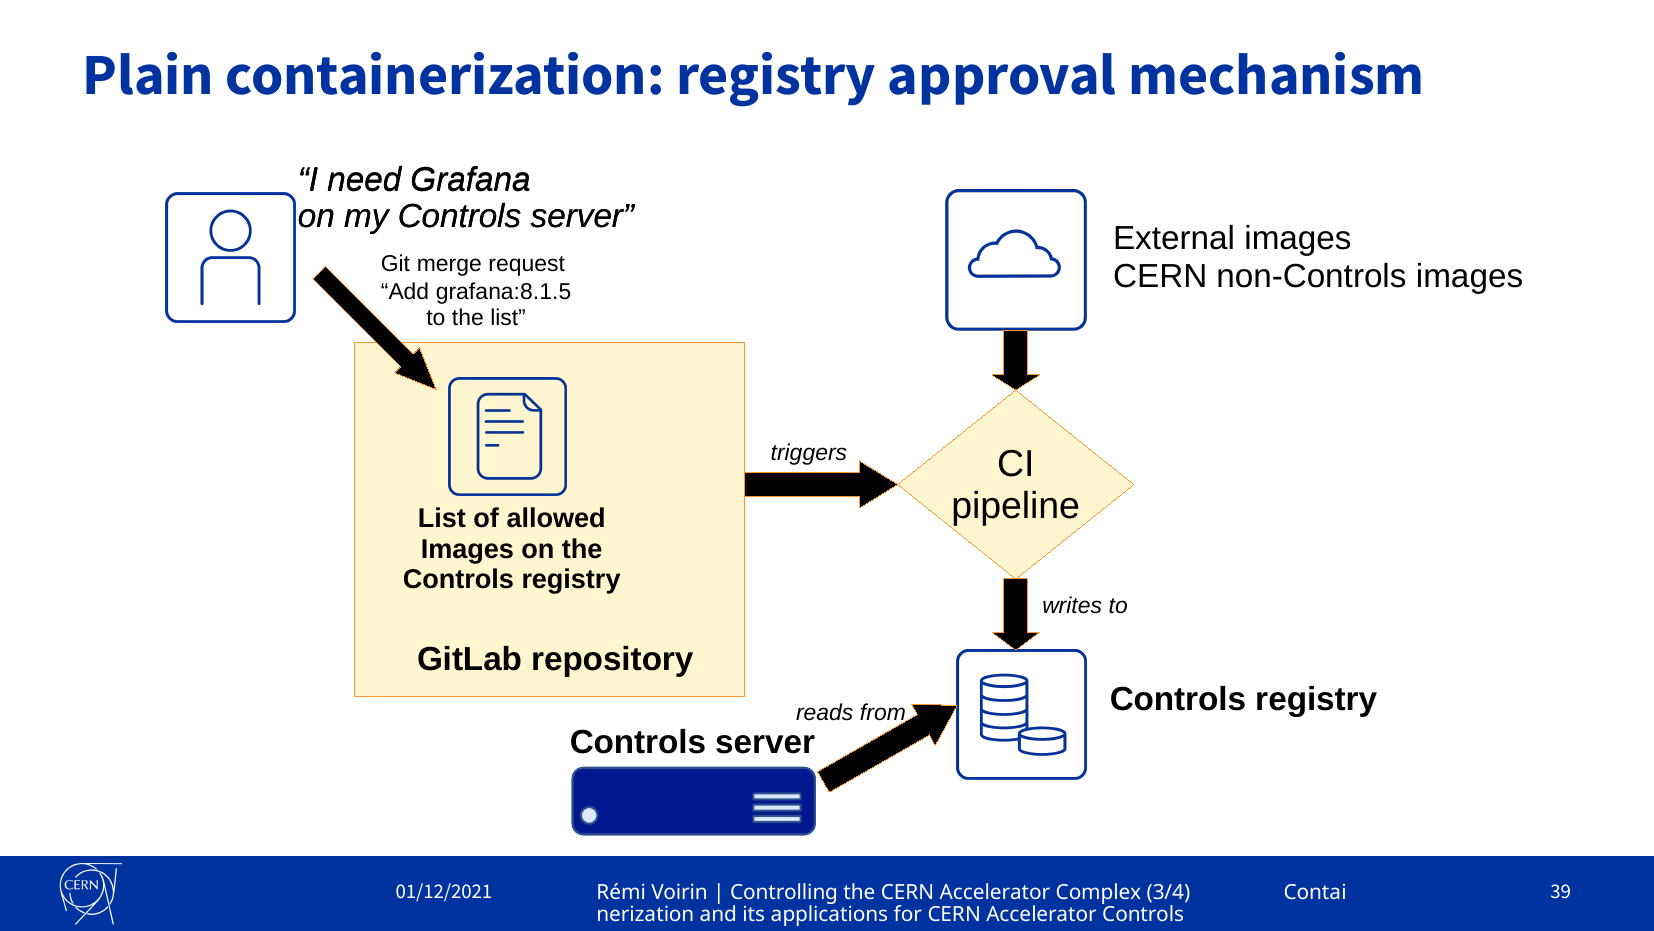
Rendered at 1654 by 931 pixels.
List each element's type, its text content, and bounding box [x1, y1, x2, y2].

text_box reads from [781, 691, 922, 733]
text_box CI pipeline [898, 390, 1134, 578]
picture [56, 859, 127, 928]
text_box Controls server [555, 715, 831, 768]
text_box [572, 768, 815, 835]
text_box Controls registry [1095, 673, 1393, 726]
text_box Git merge request [366, 243, 581, 284]
title Plain containerization: registry approval mechanism [82, 37, 1571, 193]
text_box External images CERN non-Controls images [1098, 212, 1539, 302]
text_box triggers [755, 432, 863, 473]
text_box List of allowed Images on the Controls registry [388, 496, 636, 602]
text_box [312, 266, 366, 332]
text_box “Add grafana:8.1.5 to the list” [366, 271, 587, 338]
text_box [992, 578, 1040, 650]
picture [956, 649, 1087, 780]
picture [945, 189, 1087, 331]
picture [165, 192, 296, 323]
text_box GitLab repository [402, 633, 709, 686]
picture [448, 377, 567, 496]
text_box writes to [1027, 585, 1143, 626]
text_box “I need Grafana on my Controls server” [283, 153, 650, 243]
text_box [817, 704, 957, 792]
text_box [992, 330, 1040, 390]
text_box [354, 338, 898, 697]
